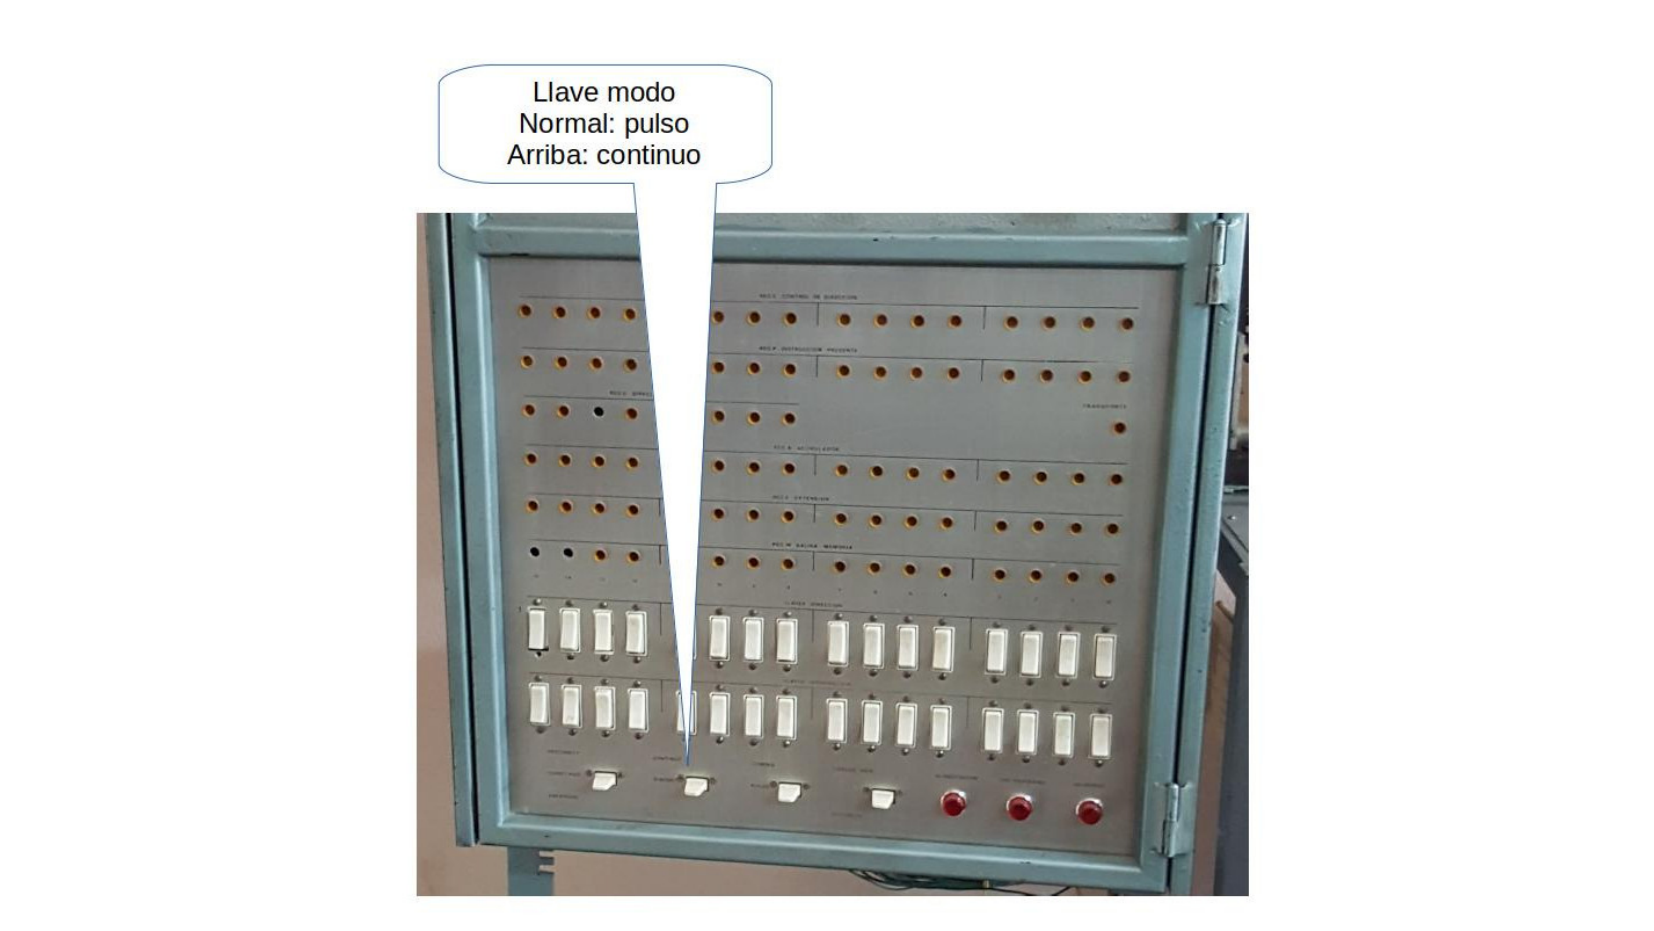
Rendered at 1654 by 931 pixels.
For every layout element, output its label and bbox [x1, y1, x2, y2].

picture [375, 3, 1293, 931]
